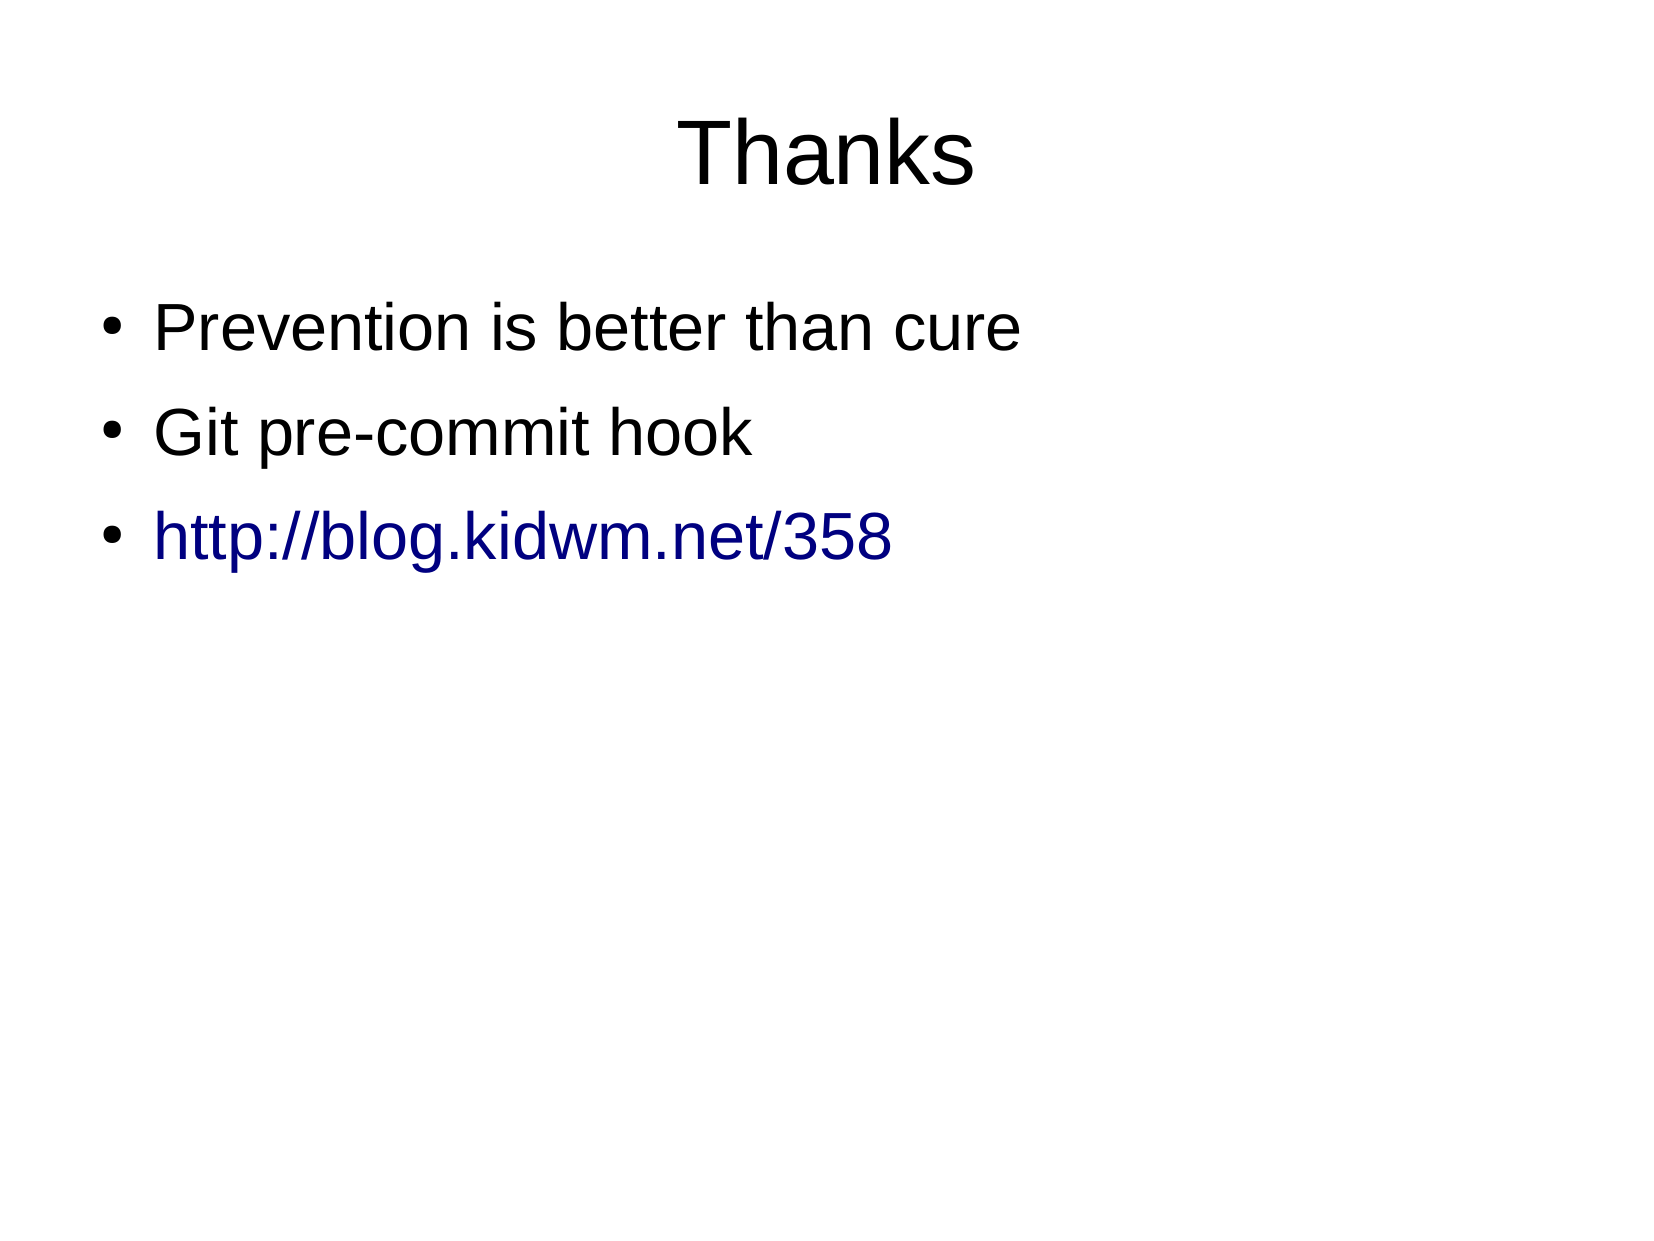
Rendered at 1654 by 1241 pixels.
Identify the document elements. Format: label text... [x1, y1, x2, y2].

list Prevention is better than cure Git pre-commit hook http://blog.kidwm.net/358 [82, 290, 1571, 1010]
title Thanks [82, 49, 1571, 257]
